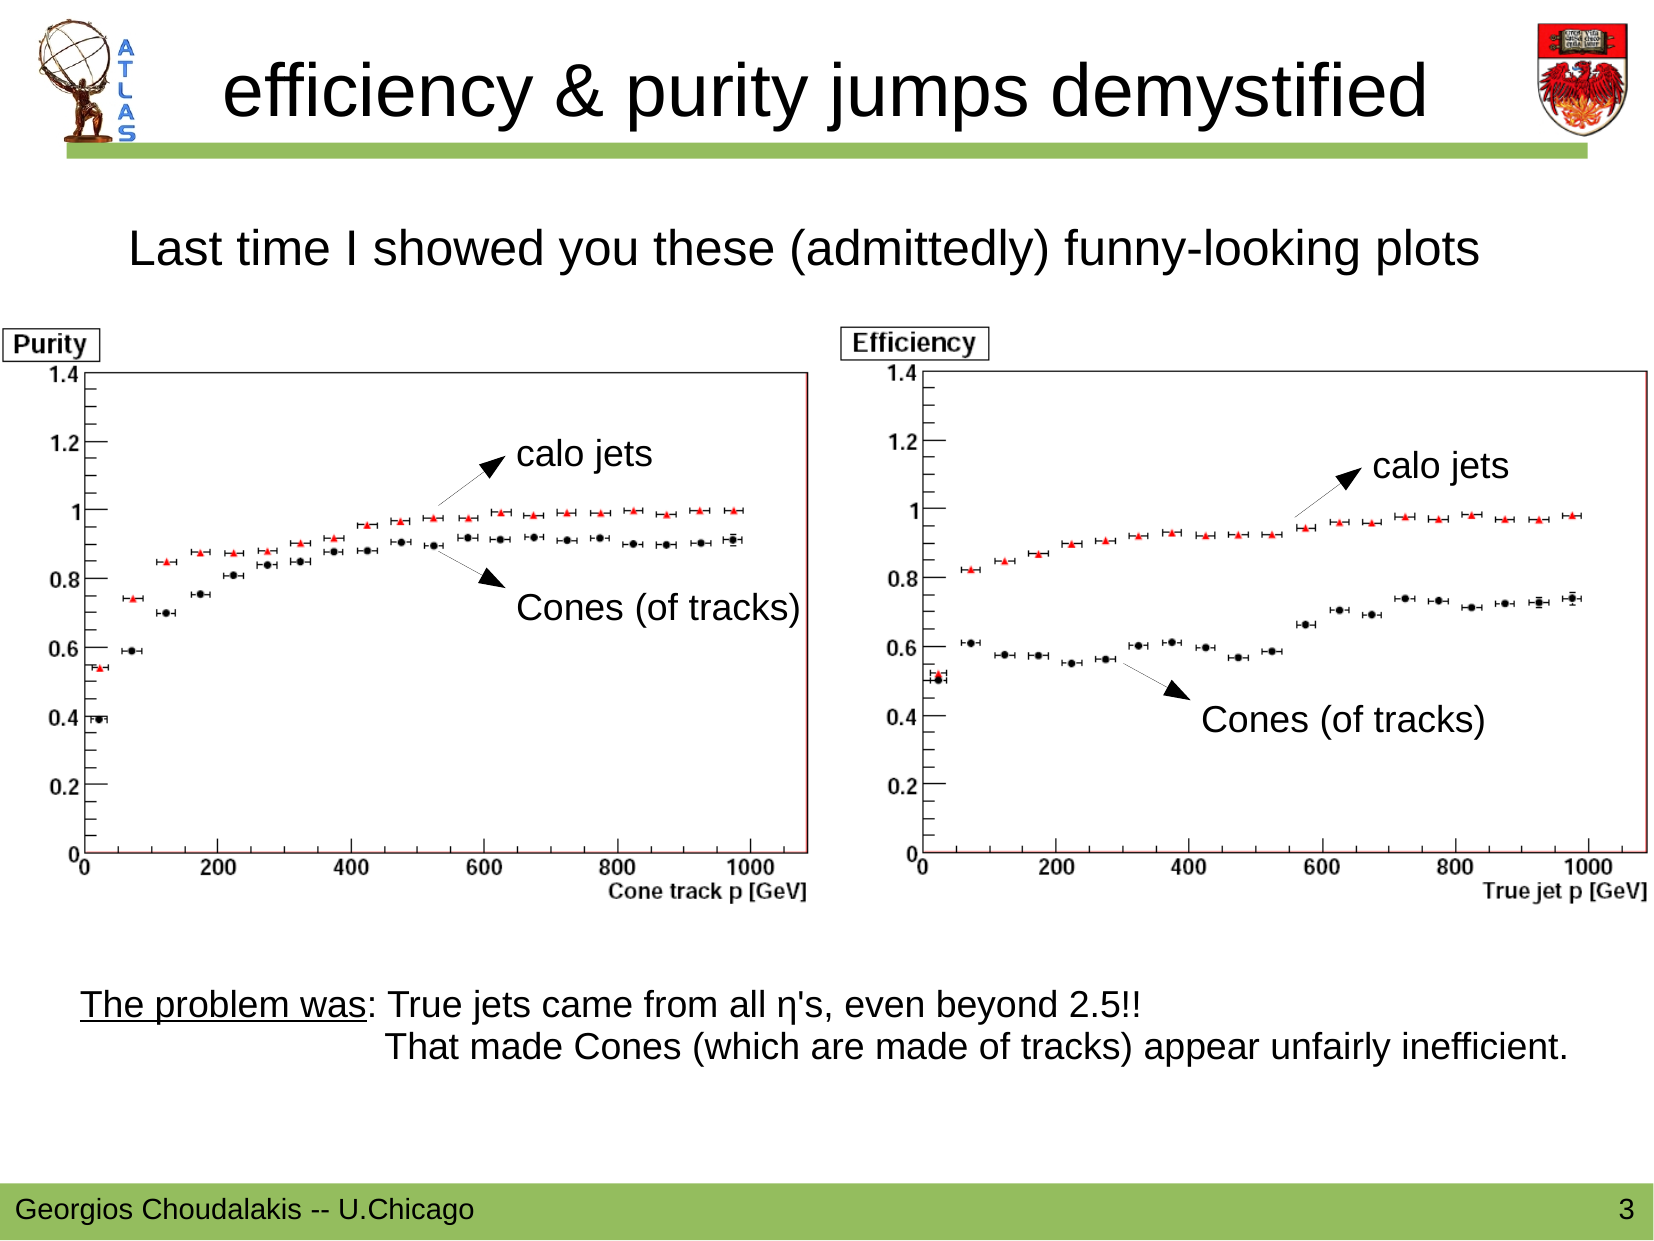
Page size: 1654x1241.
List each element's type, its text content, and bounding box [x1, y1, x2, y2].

picture [2, 8, 172, 155]
text_box The problem was: True jets came from all η's, even beyond 2.5!! That made Cones (which are made of tracks) appear unfairly inefficient. [65, 976, 1613, 1076]
picture [838, 323, 1654, 910]
text_box calo jets [501, 425, 669, 483]
title efficiency & purity jumps demystified [82, 26, 1571, 154]
text_box Cones (of tracks) [1186, 691, 1502, 748]
picture [0, 322, 817, 909]
text_box Last time I showed you these (admittedly) funny-looking plots [113, 212, 1564, 284]
text_box calo jets [1357, 437, 1525, 494]
picture [1537, 23, 1629, 137]
text_box Cones (of tracks) [501, 578, 817, 636]
